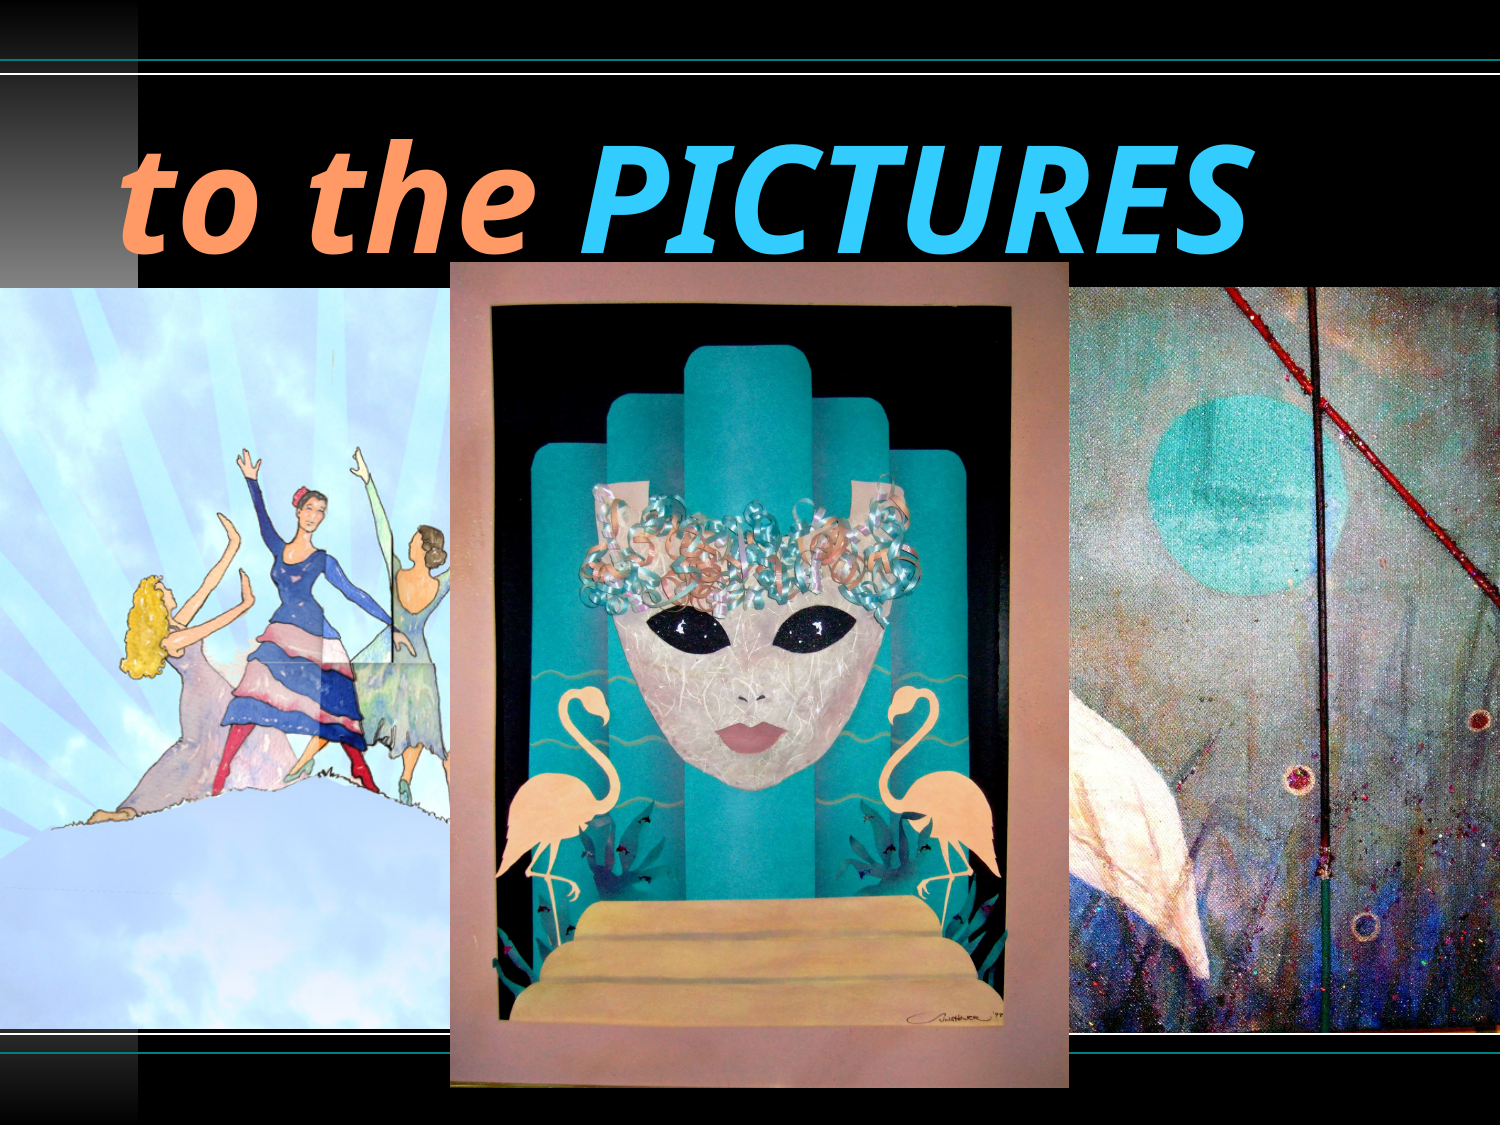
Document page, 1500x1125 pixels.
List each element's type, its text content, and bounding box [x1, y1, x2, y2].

title to the PICTURES [99, 99, 1500, 288]
picture [0, 262, 1500, 1088]
